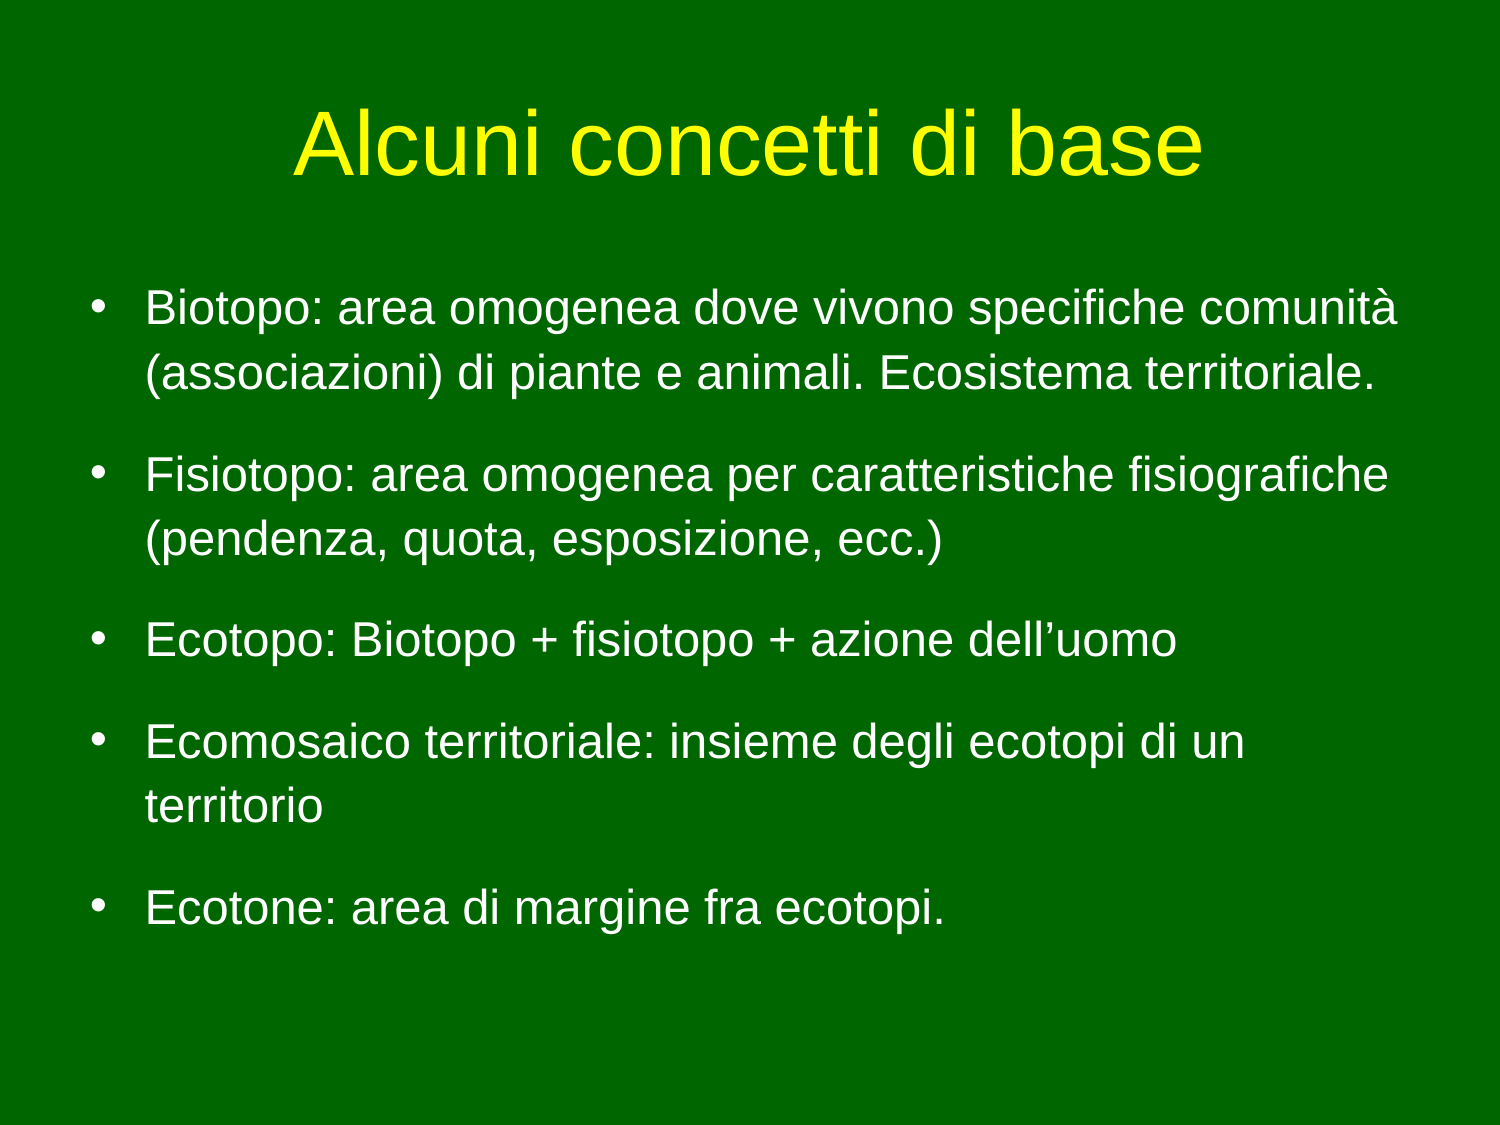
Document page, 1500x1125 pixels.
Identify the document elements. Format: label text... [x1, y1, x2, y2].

list Biotopo: area omogenea dove vivono specifiche comunità (associazioni) di piante e animali. Ecosistema territoriale. Fisiotopo: area omogenea per caratteristiche fisiografiche (pendenza, quota, esposizione, ecc.) Ecotopo: Biotopo + fisiotopo + azione dell’uomo Ecomosaico territoriale: insieme degli ecotopi di un territorio Ecotone: area di margine fra ecotopi. [75, 262, 1426, 1005]
title Alcuni concetti di base [75, 45, 1426, 233]
